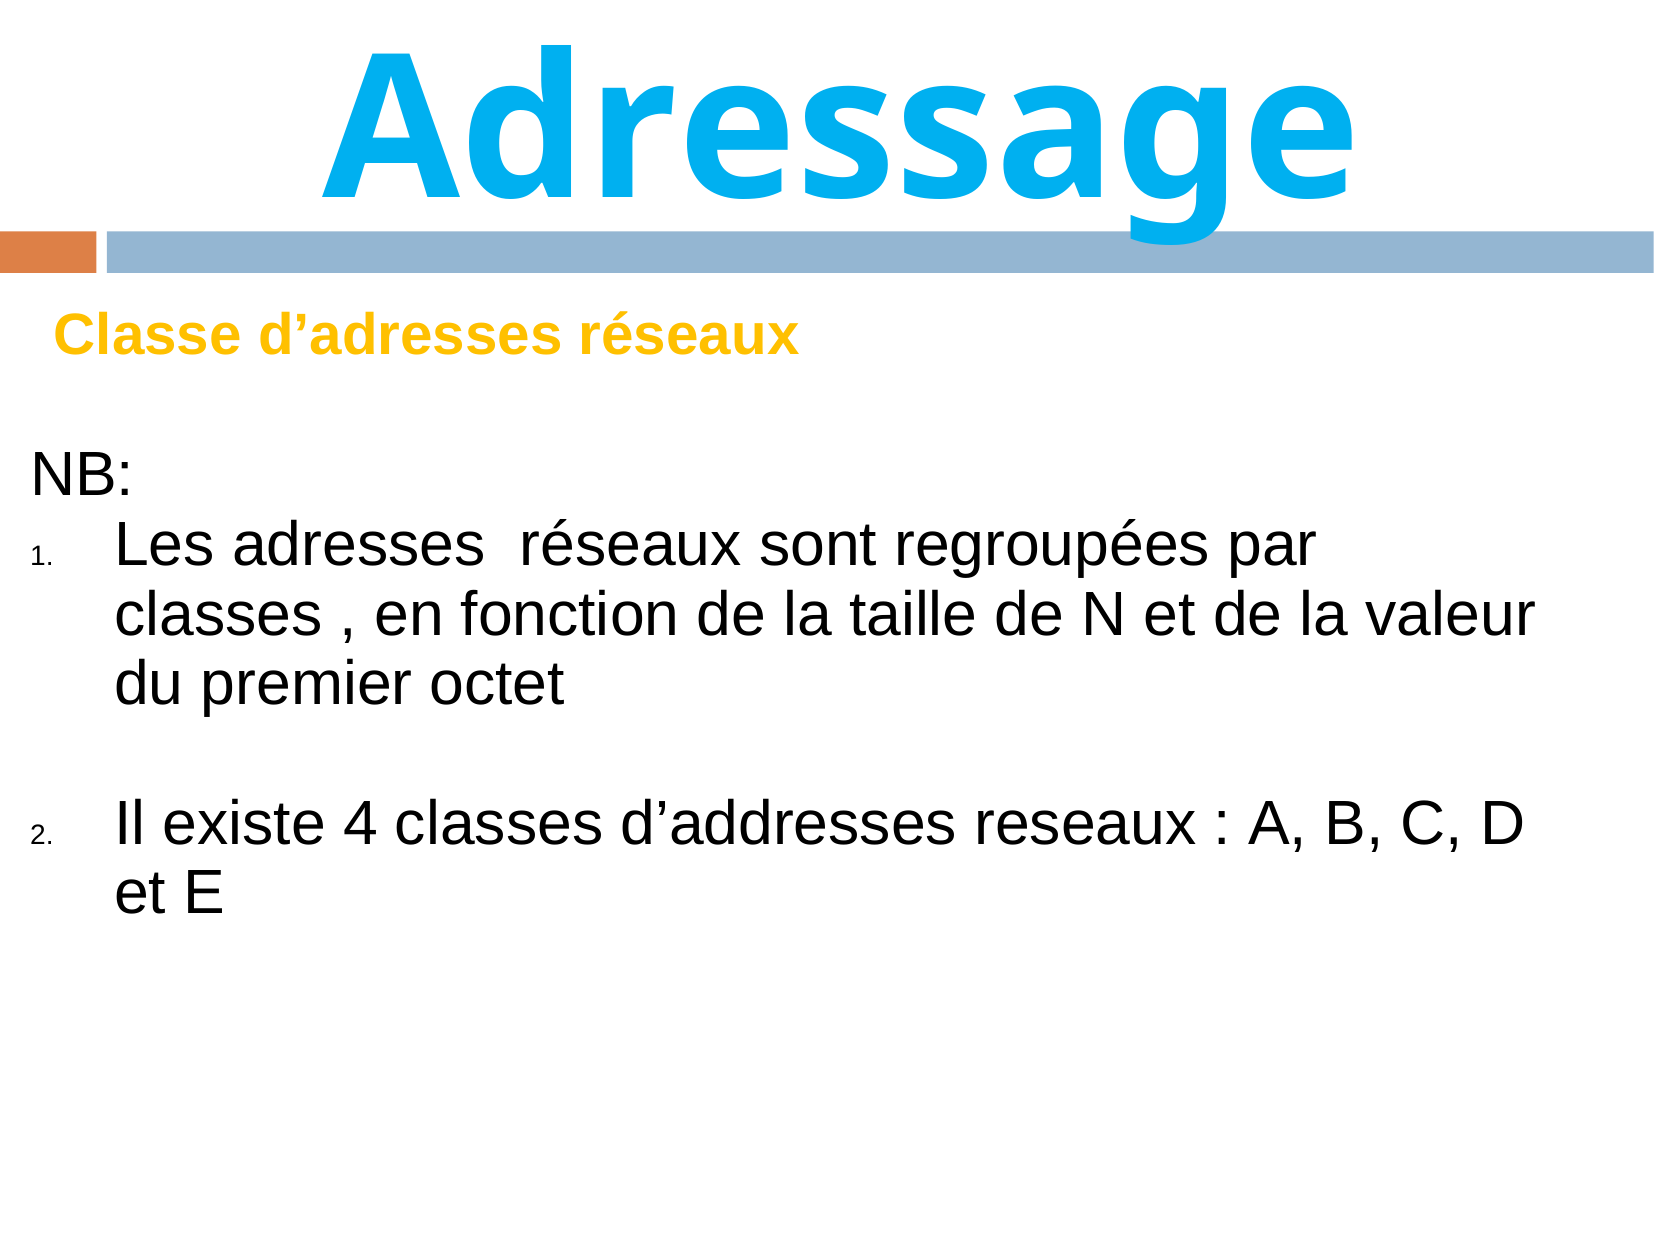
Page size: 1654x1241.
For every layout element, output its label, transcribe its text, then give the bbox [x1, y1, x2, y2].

text_box Adressage [123, 41, 1530, 249]
text_box NB: Les adresses réseaux sont regroupées par classes , en fonction de la taille de N et de la valeur du premier octet Il existe 4 classes d’addresses reseaux : A, B, C, D et E [0, 432, 1568, 858]
text_box Classe d’adresses réseaux [39, 307, 1127, 373]
